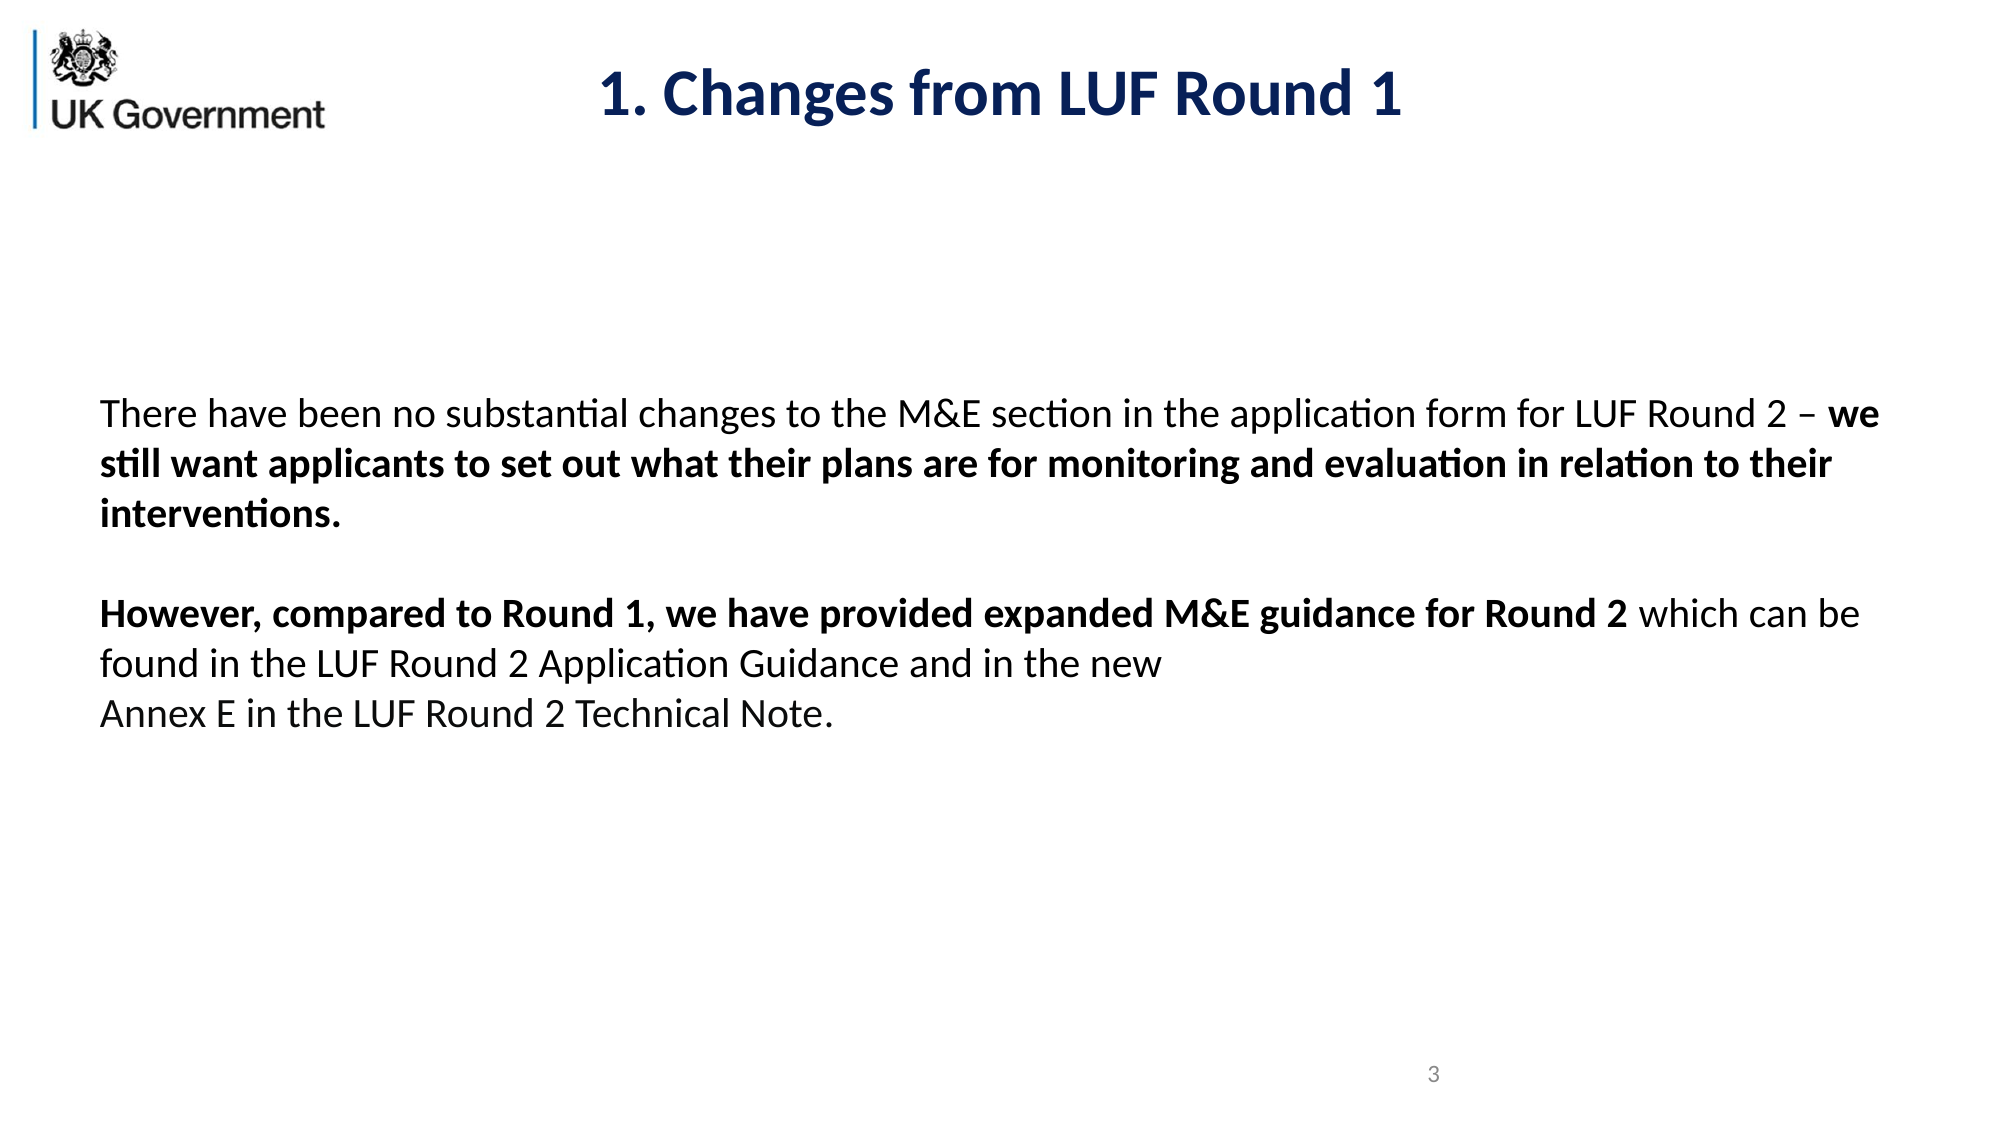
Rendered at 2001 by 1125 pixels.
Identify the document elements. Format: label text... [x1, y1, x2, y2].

text_box 3 [1412, 1042, 1863, 1103]
text_box There have been no substantial changes to the M&E section in the application form for LUF Round 2 – we still want applicants to set out what their plans are for monitoring and evaluation in relation to their interventions. However, compared to Round 1, we have provided expanded M&E guidance for Round 2 which can be found in the LUF Round 2 Application Guidance and in the new Annex E in the LUF Round 2 Technical Note. [84, 378, 1898, 747]
picture [19, 0, 363, 138]
text_box 1. Changes from LUF Round 1 [582, 41, 1911, 138]
